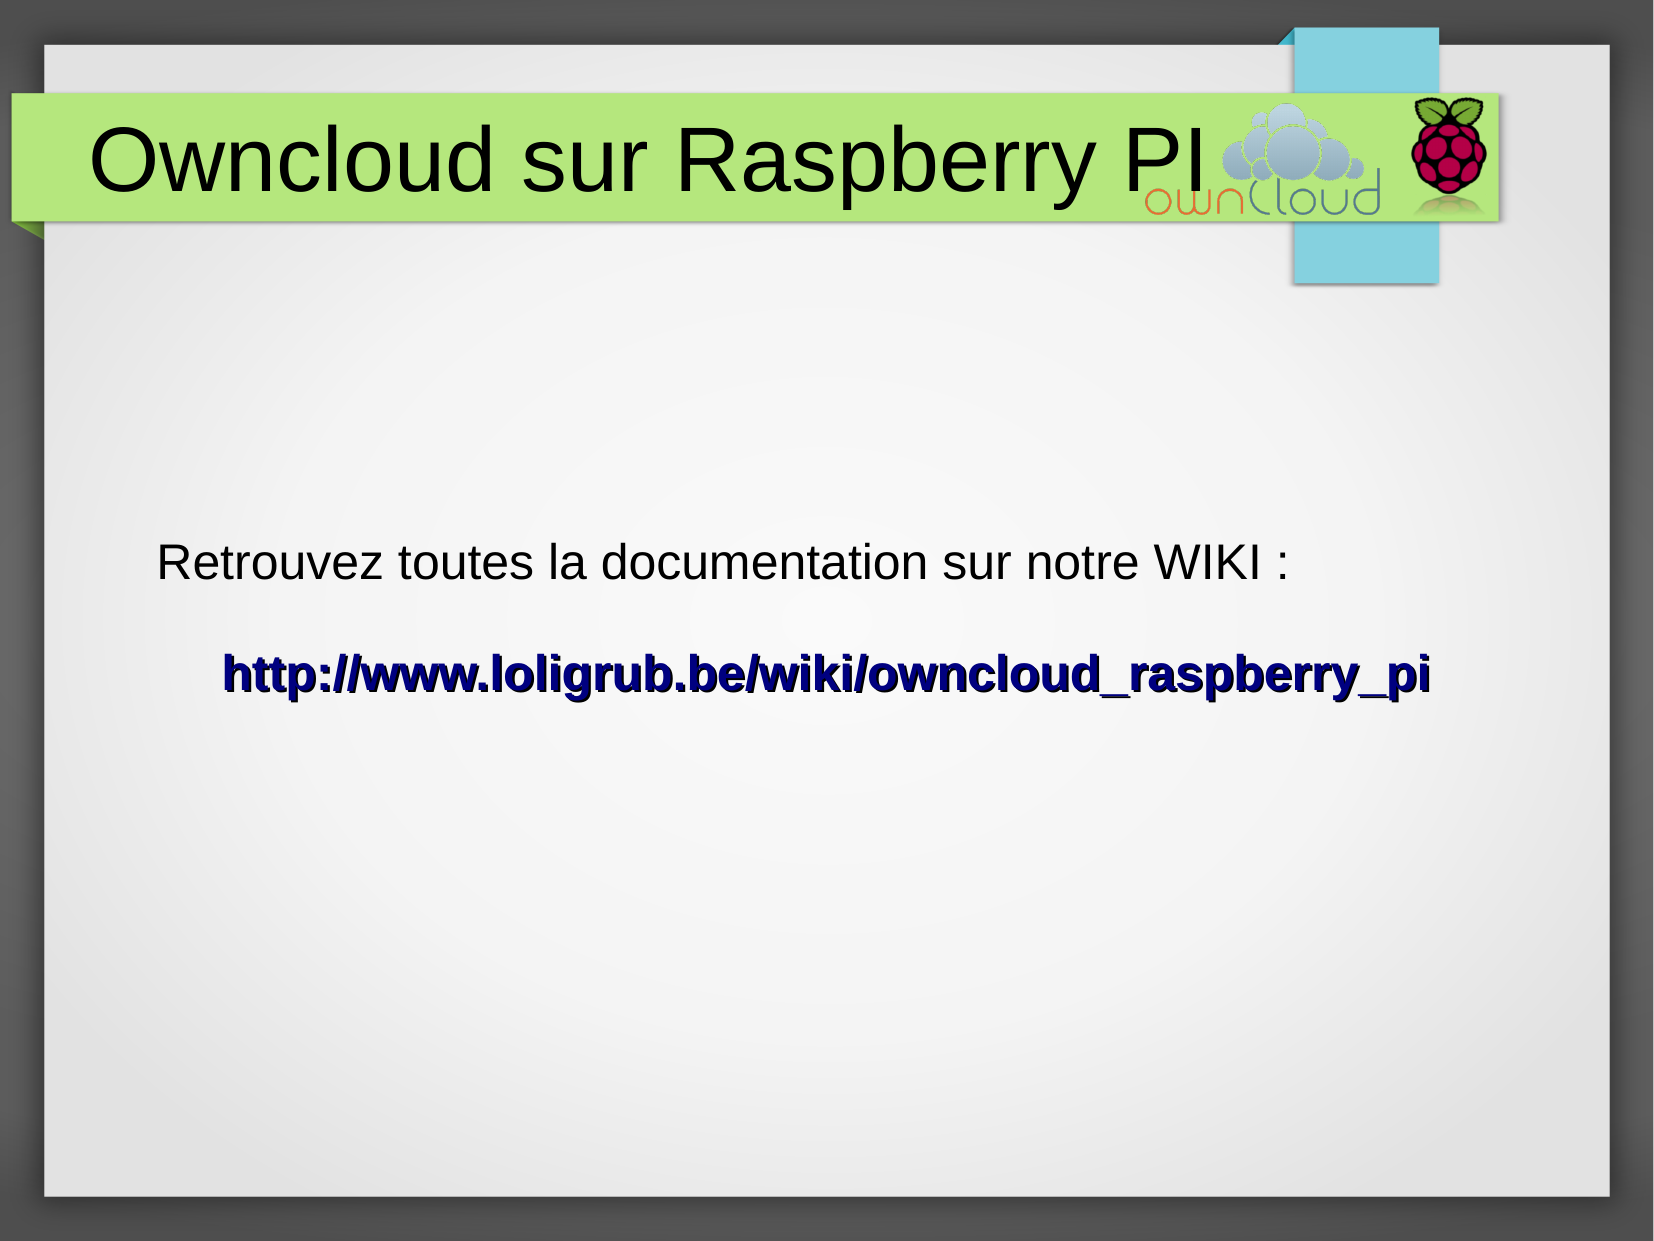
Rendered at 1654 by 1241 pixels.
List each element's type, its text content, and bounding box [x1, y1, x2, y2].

title Owncloud sur Raspberry PI [70, 106, 1229, 213]
picture [0, 0, 1654, 1241]
text_box Retrouvez toutes la documentation sur notre WIKI : http://www.loligrub.be/wiki/owncloud_raspberry_pi [141, 526, 1512, 709]
